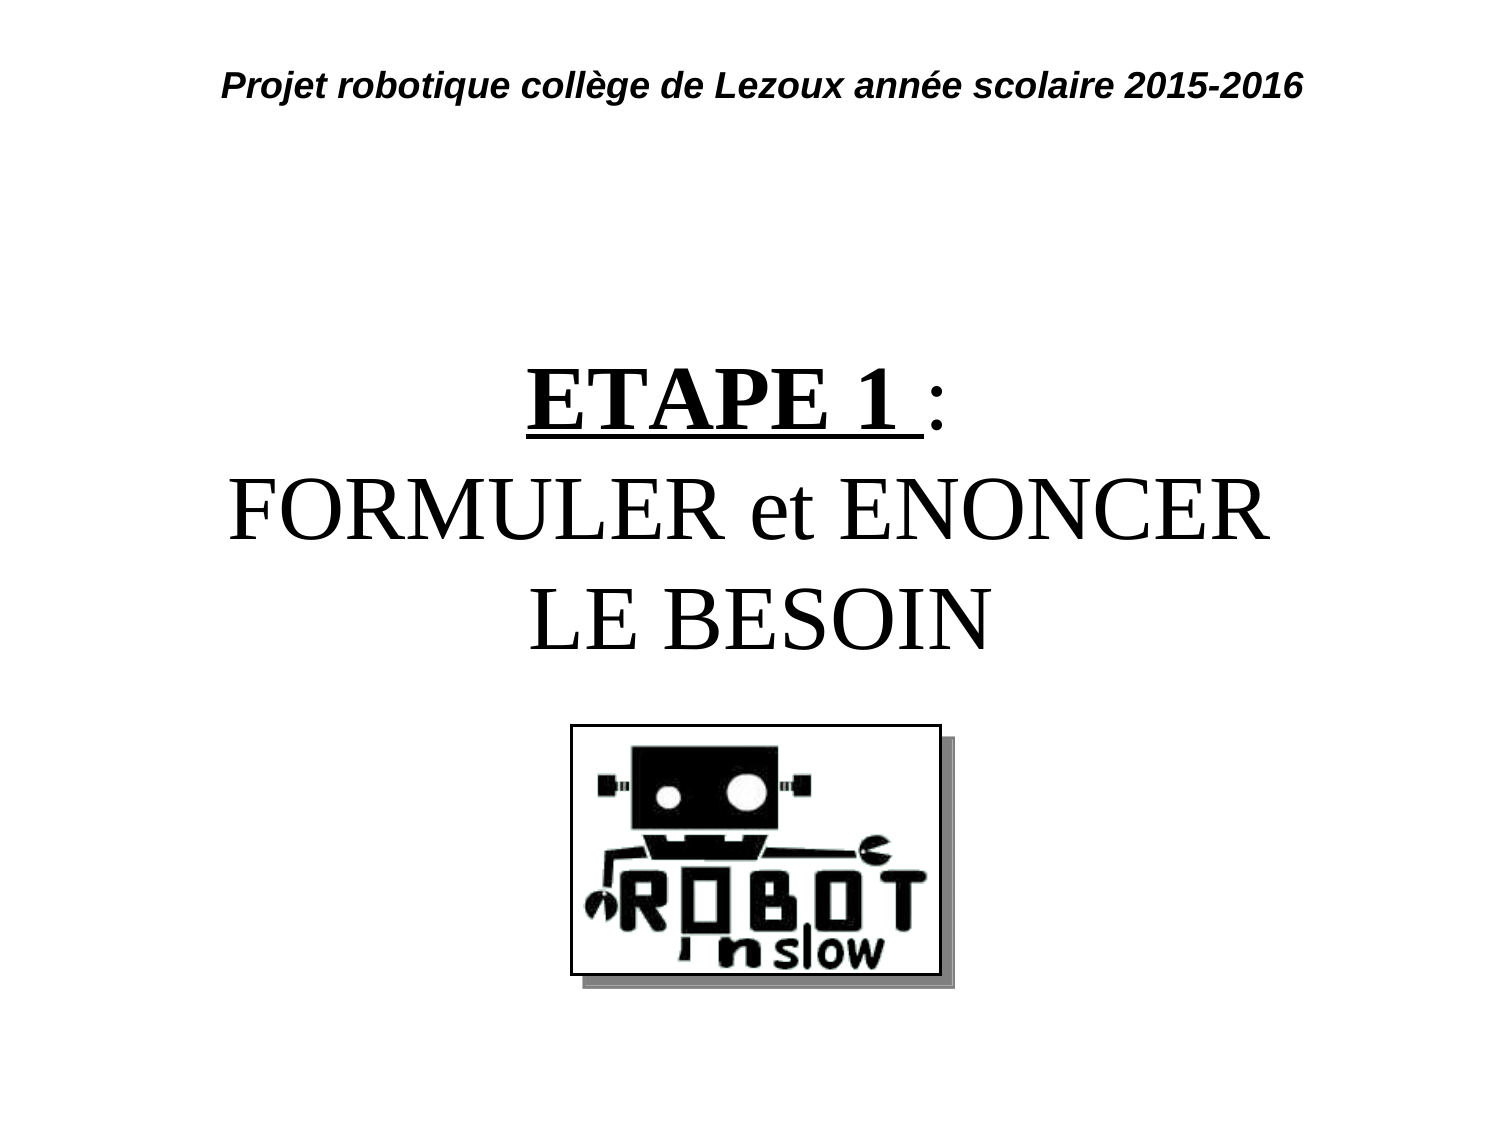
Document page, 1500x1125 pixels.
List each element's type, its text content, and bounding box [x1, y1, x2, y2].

picture [573, 727, 940, 973]
title ETAPE 1 : FORMULER et ENONCER LE BESOIN [112, 330, 1388, 676]
text_box Projet robotique collège de Lezoux année scolaire 2015-2016 [162, 24, 1363, 143]
